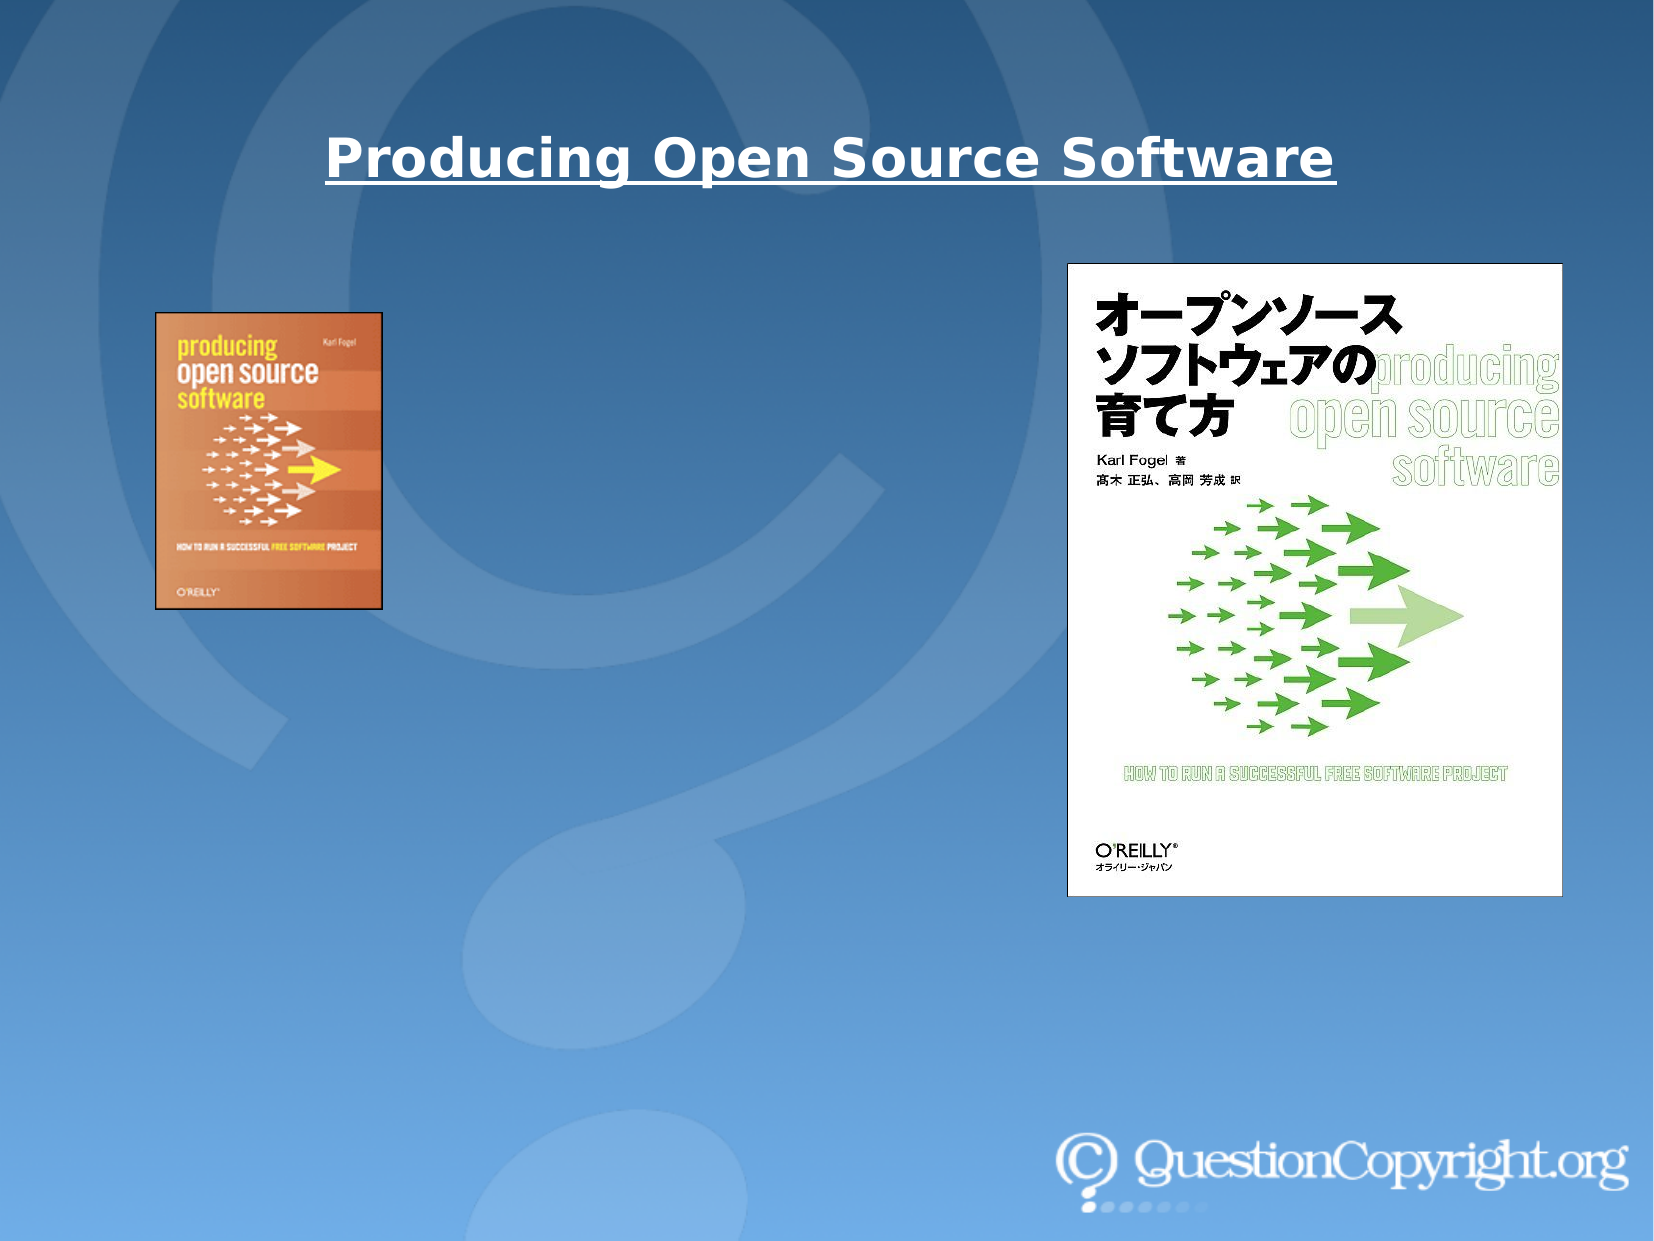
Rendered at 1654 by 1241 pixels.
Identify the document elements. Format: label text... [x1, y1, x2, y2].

picture [0, 0, 1654, 1241]
text_box Producing Open Source Software [309, 120, 1352, 199]
